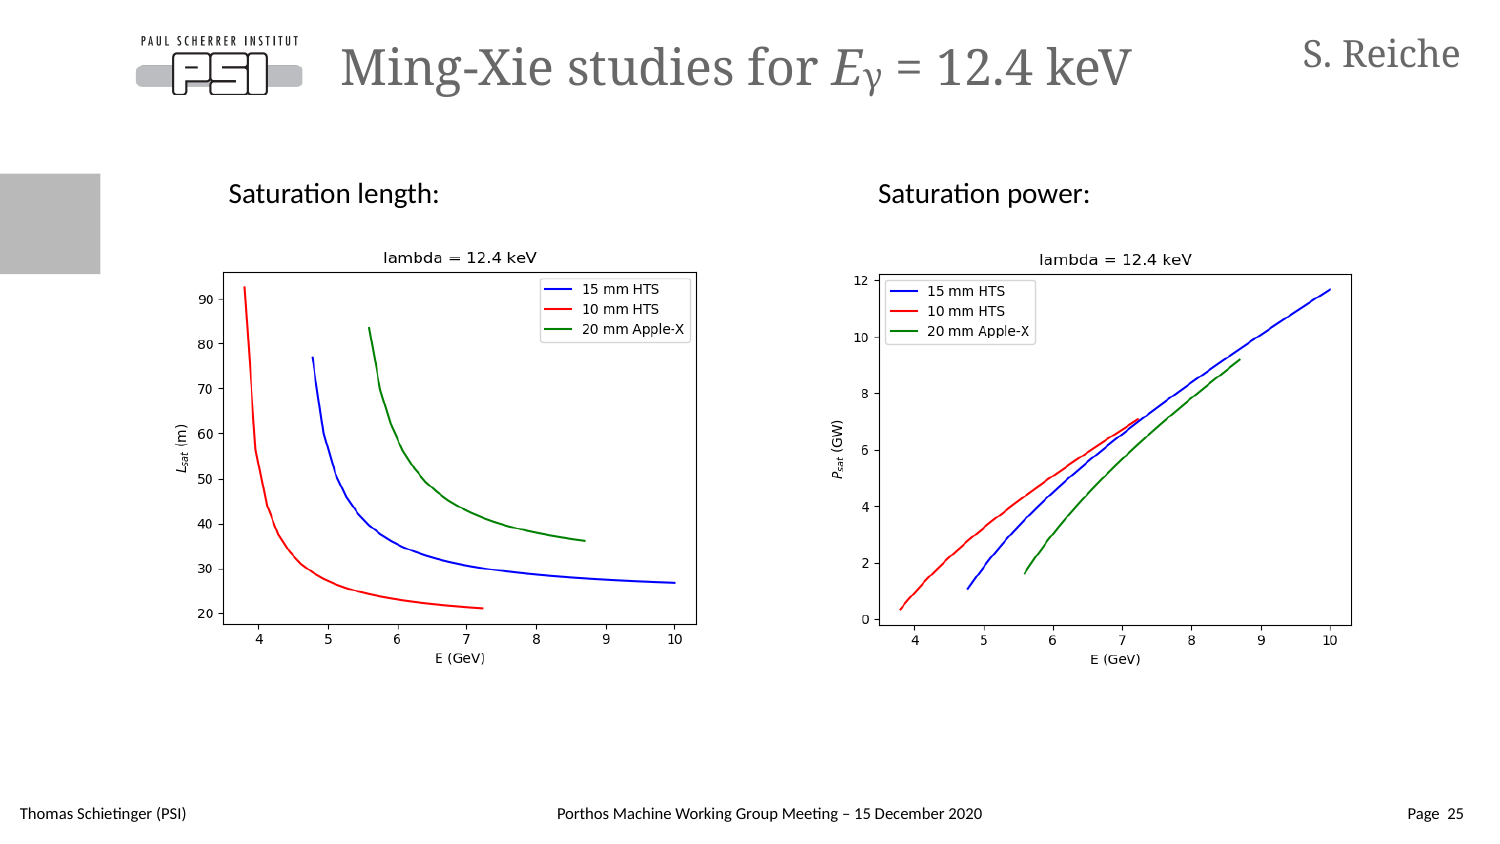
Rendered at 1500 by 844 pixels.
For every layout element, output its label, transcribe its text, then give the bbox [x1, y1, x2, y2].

picture [146, 216, 757, 674]
title Ming-Xie studies for Eγ = 12.4 keV [340, 35, 1442, 98]
picture [802, 218, 1412, 676]
text_box Saturation length: [213, 174, 488, 216]
text_box Saturation power: [863, 174, 1137, 218]
title S. Reiche [1302, 29, 1465, 78]
